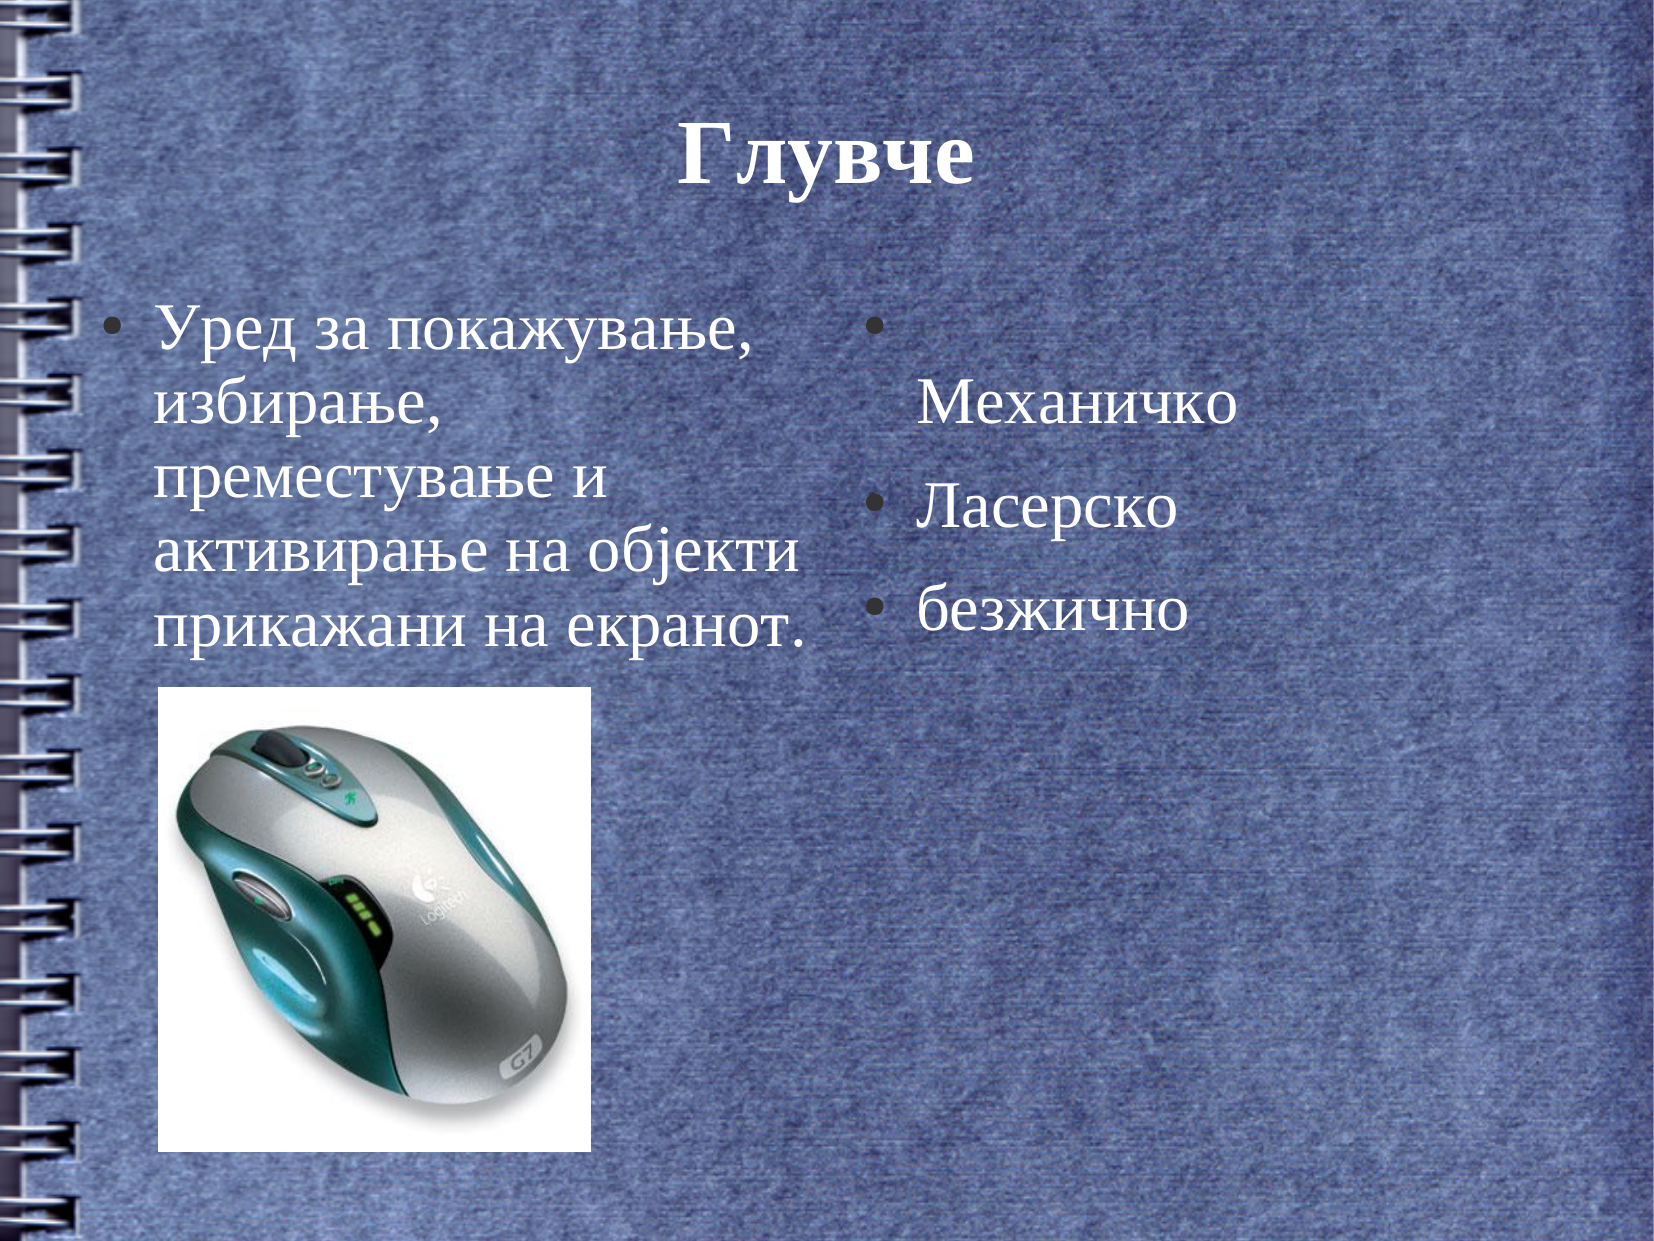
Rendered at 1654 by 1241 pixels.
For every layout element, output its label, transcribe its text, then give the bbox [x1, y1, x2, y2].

list Механичко Ласерско безжично [845, 290, 1572, 1094]
title Глувче [82, 49, 1571, 257]
list Уред за покажување, избирање, преместување и активирање на објекти прикажани на екранот. [82, 290, 809, 1109]
picture [0, 0, 1654, 1241]
